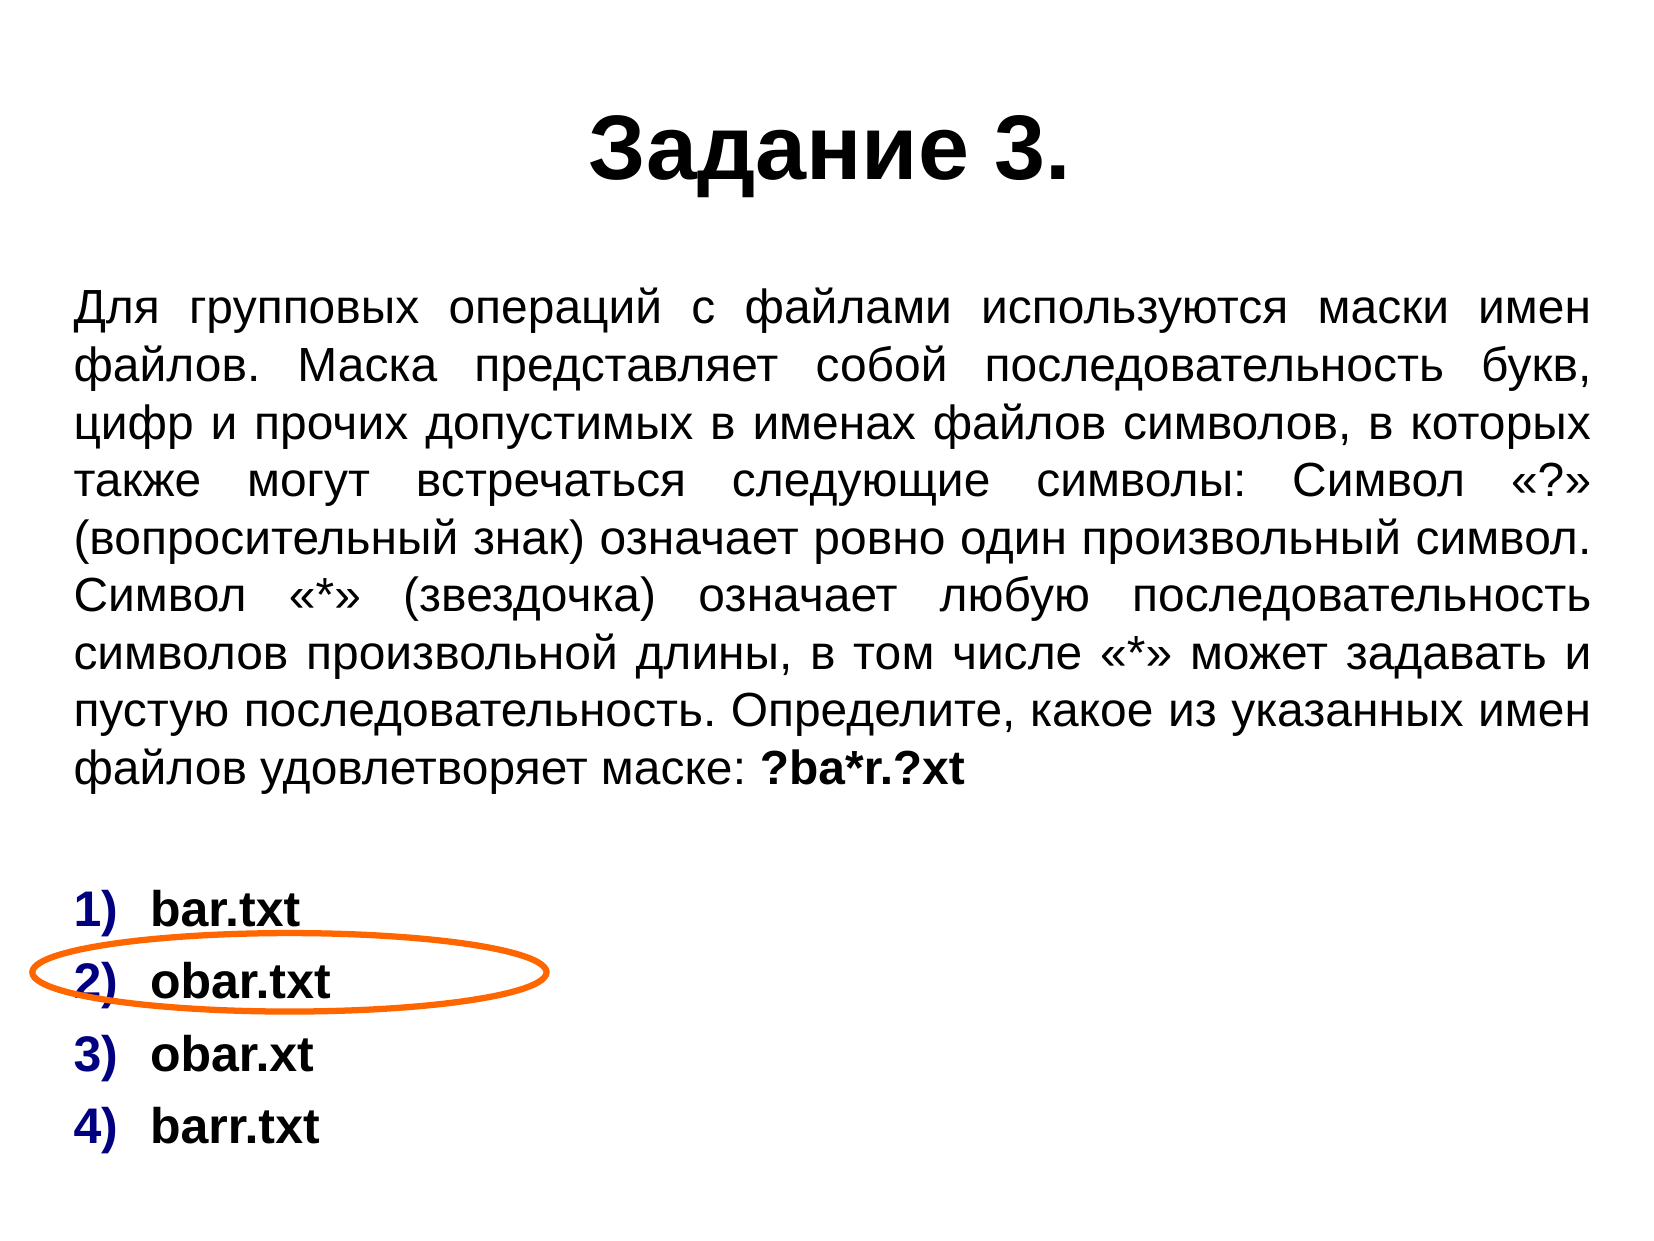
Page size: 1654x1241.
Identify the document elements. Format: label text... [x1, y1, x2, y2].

list Для групповых операций с файлами используются маски имен файлов. Маска представляет собой последовательность букв, цифр и прочих допустимых в именах файлов символов, в которых также могут встречаться следующие символы: Символ «?» (вопросительный знак) означает ровно один произвольный символ. Символ «*» (звездочка) означает любую последовательность символов произвольной длины, в том числе «*» может задавать и пустую последовательность. Определите, какое из указанных имен файлов удовлетворяет маске: ?ba*r.?xt bar.txt obar.txt obar.xt barr.txt [58, 268, 1609, 1194]
list Для групповых операций с файлами используются маски имен файлов. Маска представляет собой последовательность букв, цифр и прочих допустимых в именах файлов символов, в которых также могут встречаться следующие символы: Символ «?» (вопросительный знак) означает ровно один произвольный символ. Символ «*» (звездочка) означает любую последовательность символов произвольной длины, в том числе «*» может задавать и пустую последовательность. Определите, какое из указанных имен файлов удовлетворяет маске: ?ba*r.?xt bar.txt obar.txt obar.xt barr.txt [58, 937, 543, 1008]
title Задание 3. [82, 68, 1571, 268]
